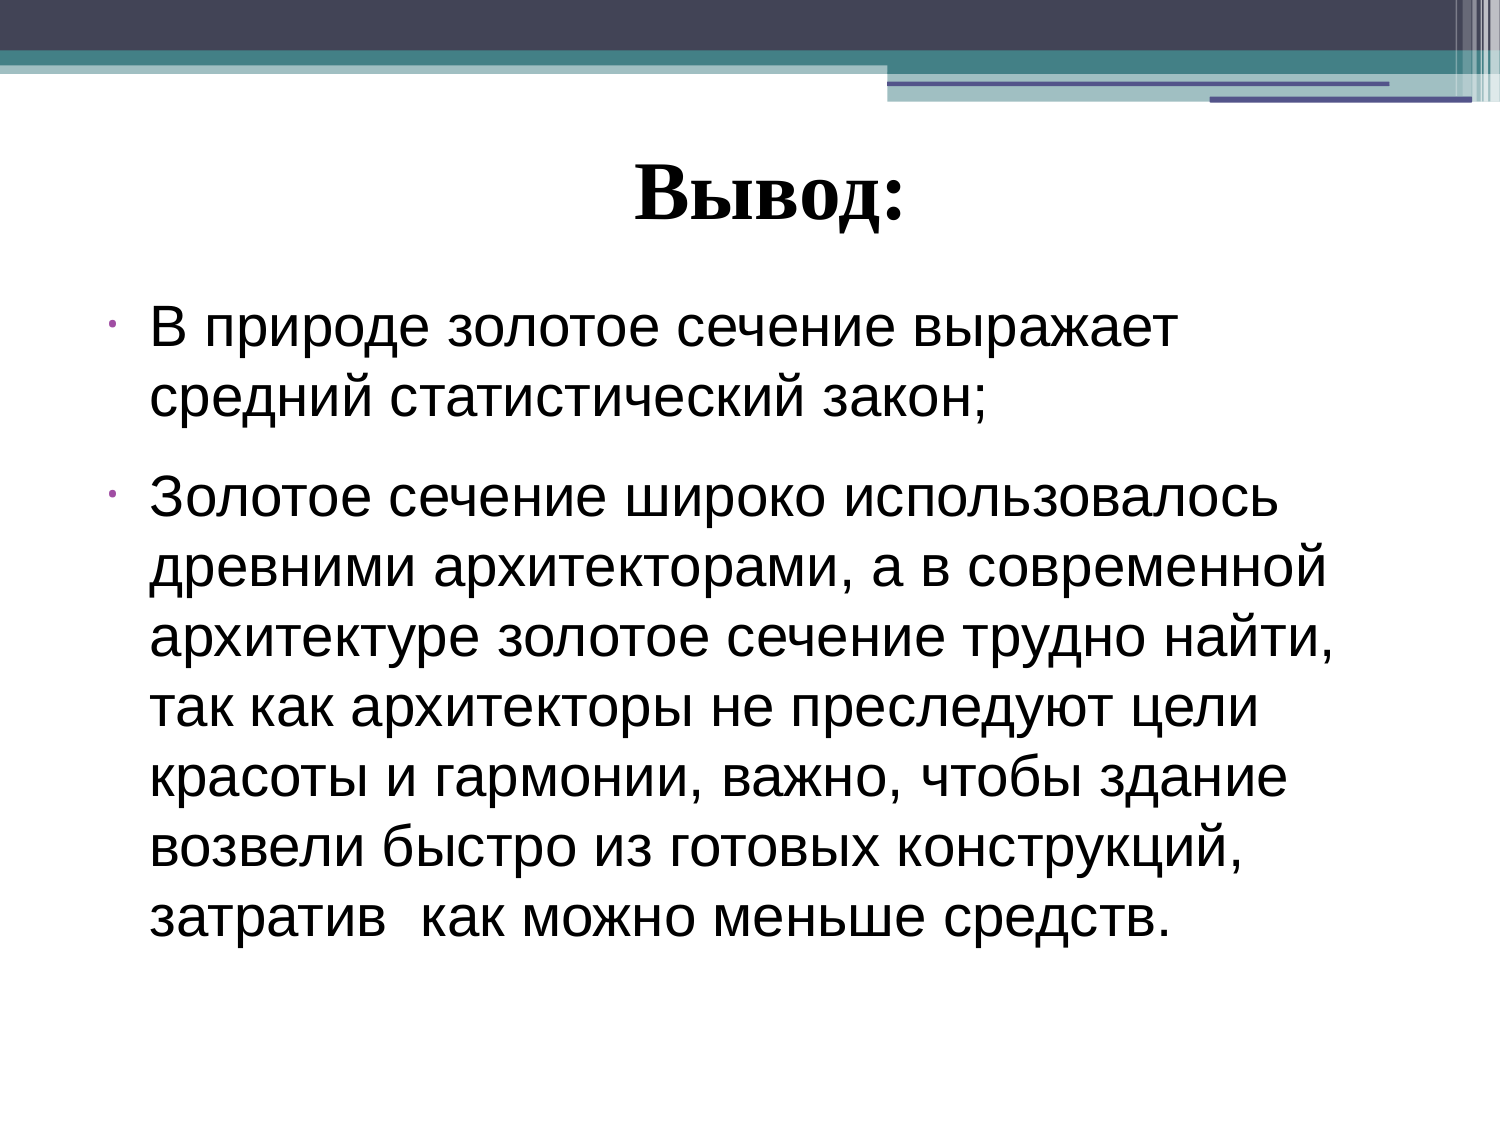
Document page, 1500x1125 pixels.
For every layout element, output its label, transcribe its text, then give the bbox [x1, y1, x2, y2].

title Вывод: [117, 128, 1425, 281]
list В природе золотое сечение выражает средний статистический закон; Золотое сечение широко использовалось древними архитекторами, а в современной архитектуре золотое сечение трудно найти, так как архитекторы не преследуют цели красоты и гармонии, важно, чтобы здание возвели быстро из готовых конструкций, затратив как можно меньше средств. [75, 281, 1425, 1005]
